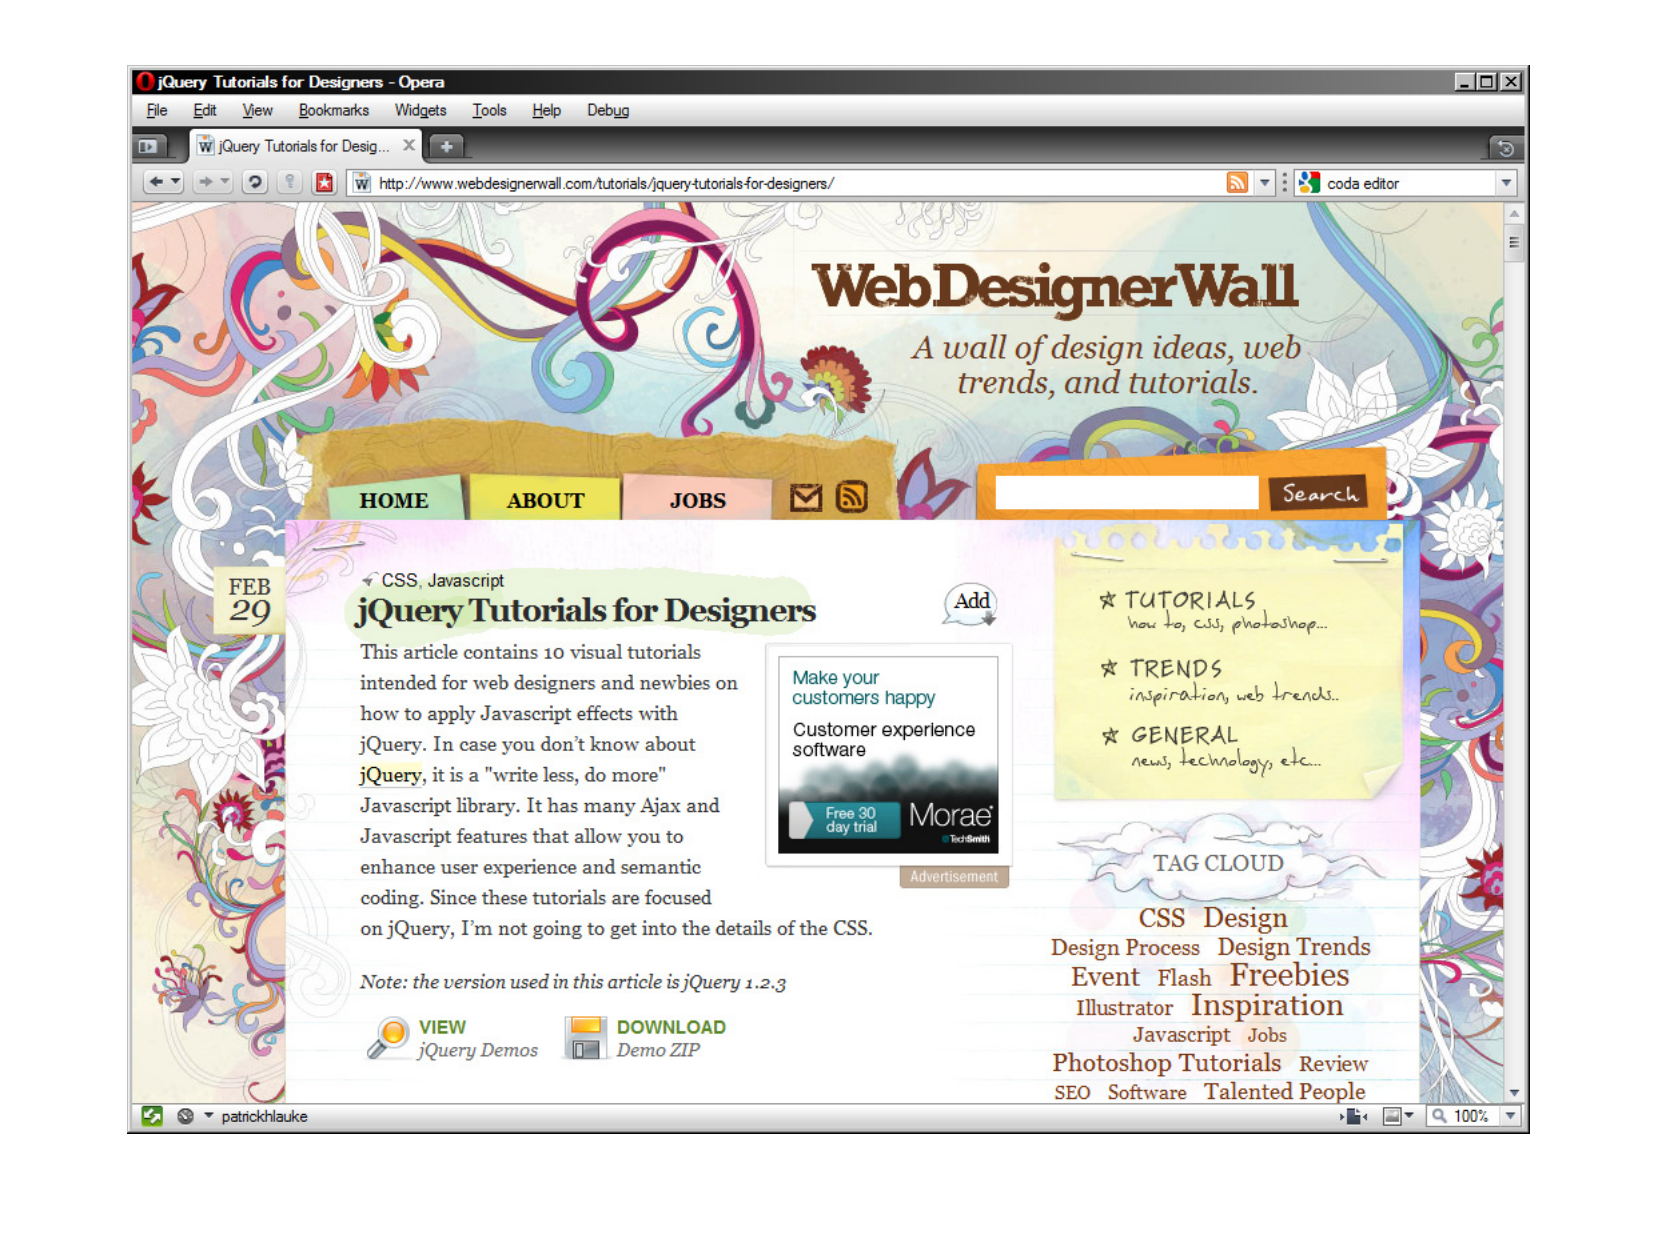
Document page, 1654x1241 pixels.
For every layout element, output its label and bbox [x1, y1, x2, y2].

picture [127, 65, 1530, 1134]
